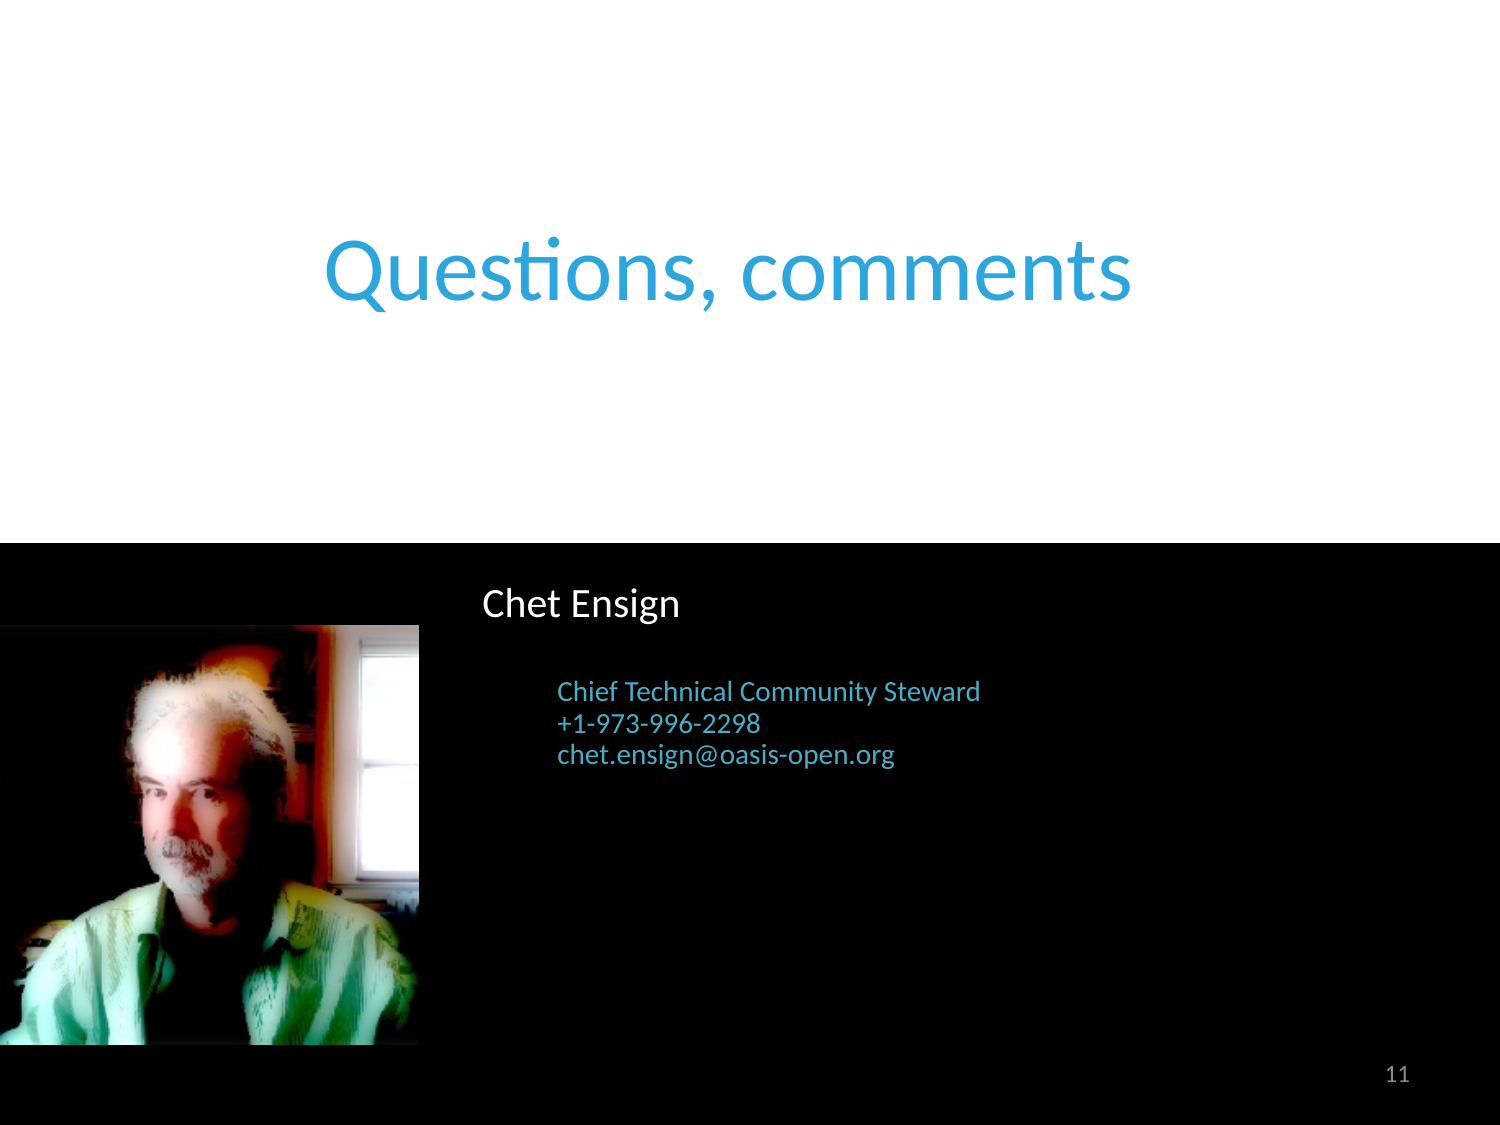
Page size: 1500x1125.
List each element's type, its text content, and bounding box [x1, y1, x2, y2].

text_box Chet Ensign Chief Technical Community Steward +1-973-996-2298 chet.ensign@oasis-open.org [467, 574, 1354, 779]
text_box [0, 543, 1500, 1125]
text_box Questions, comments [308, 201, 1500, 327]
picture [0, 625, 419, 1045]
slide_number <number> [1074, 1042, 1425, 1103]
